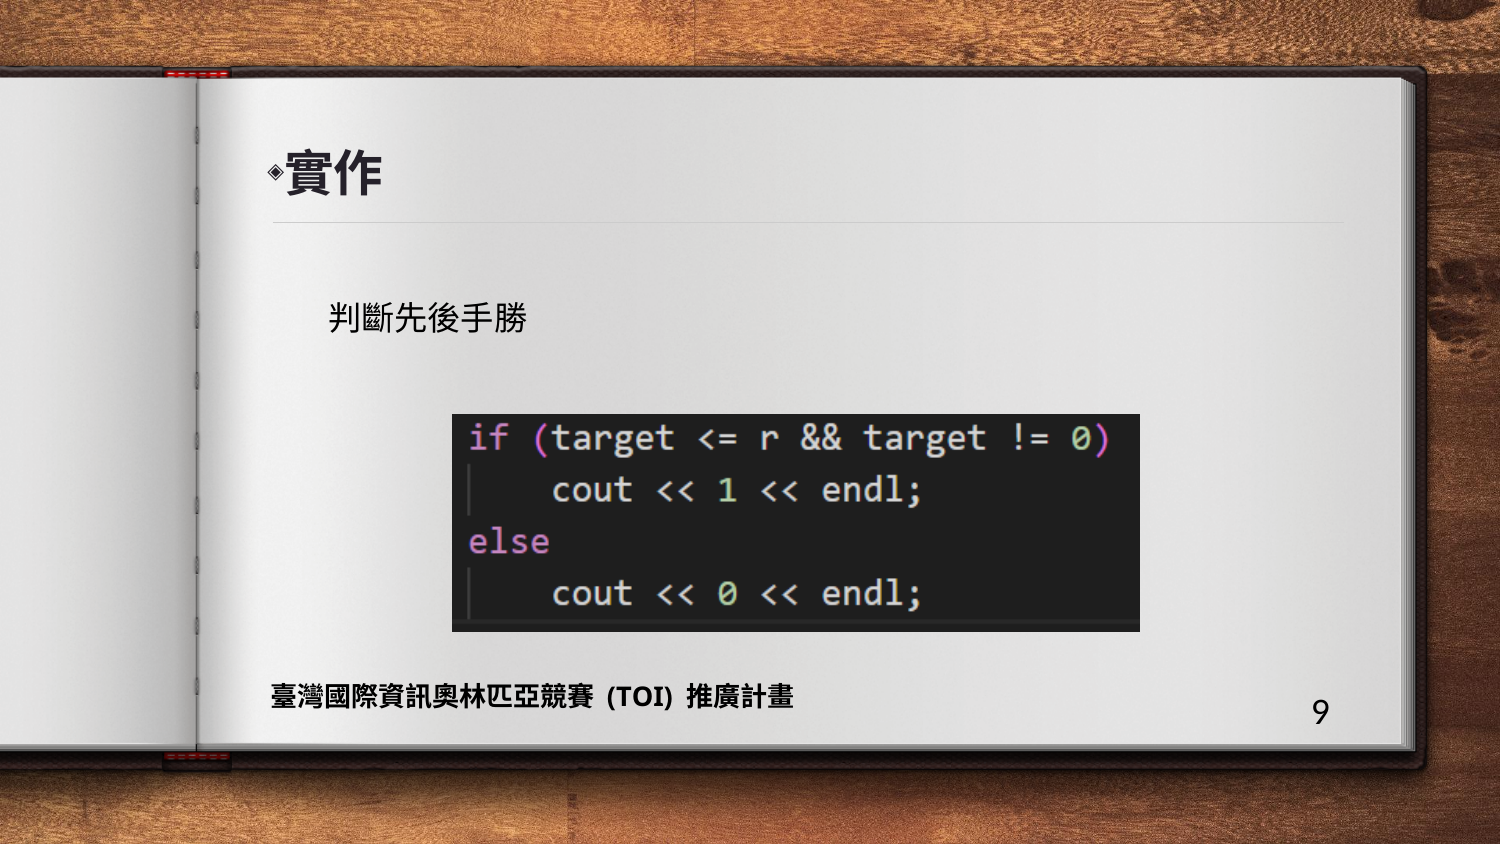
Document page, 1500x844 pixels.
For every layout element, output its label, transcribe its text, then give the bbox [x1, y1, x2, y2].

picture [452, 414, 1140, 632]
text_box 9 [1295, 672, 1386, 737]
text_box 判斷先後手勝 [313, 289, 1254, 346]
list 實作 [252, 126, 1194, 216]
